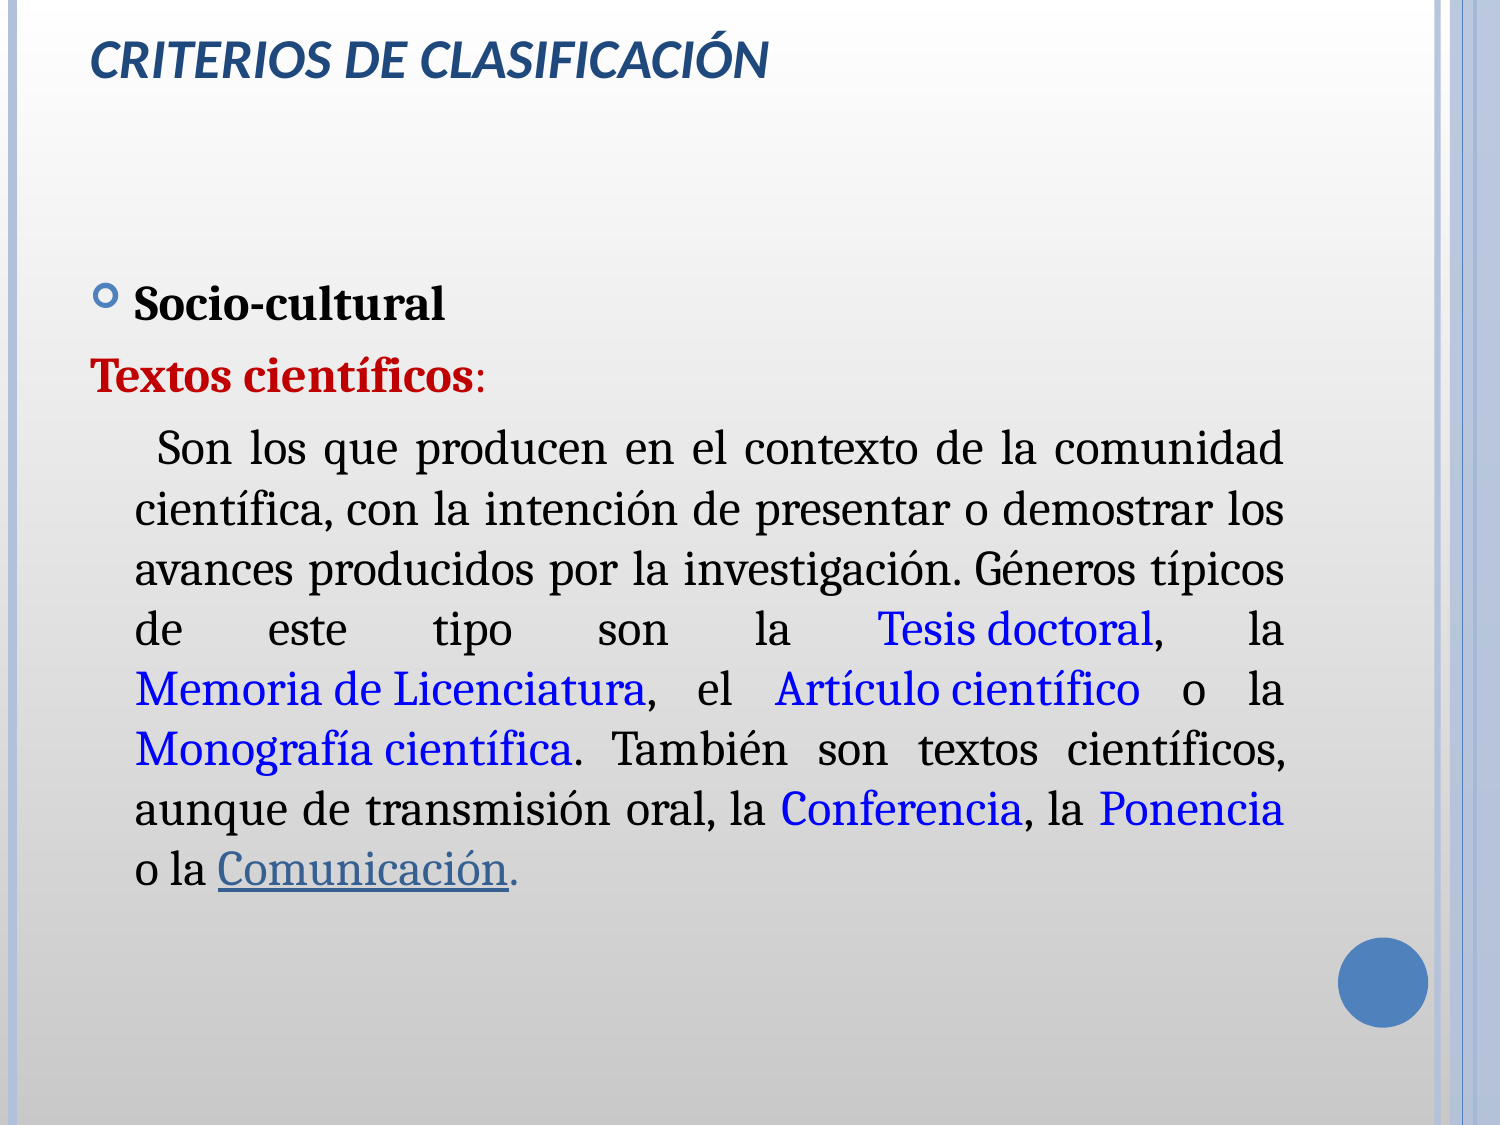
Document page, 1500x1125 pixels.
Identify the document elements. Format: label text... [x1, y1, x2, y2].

title CRITERIOS DE CLASIFICACIÓN [74, 45, 1300, 233]
list Socio-cultural Textos científicos: Son los que producen en el contexto de la comunidad científica, con la intención de presentar o demostrar los avances producidos por la investigación. Géneros típicos de este tipo son la Tesis doctoral, la Memoria de Licenciatura, el Artículo científico o la Monografía científica. También son textos científicos, aunque de transmisión oral, la Conferencia, la Ponencia o la Comunicación. [74, 262, 1300, 1062]
